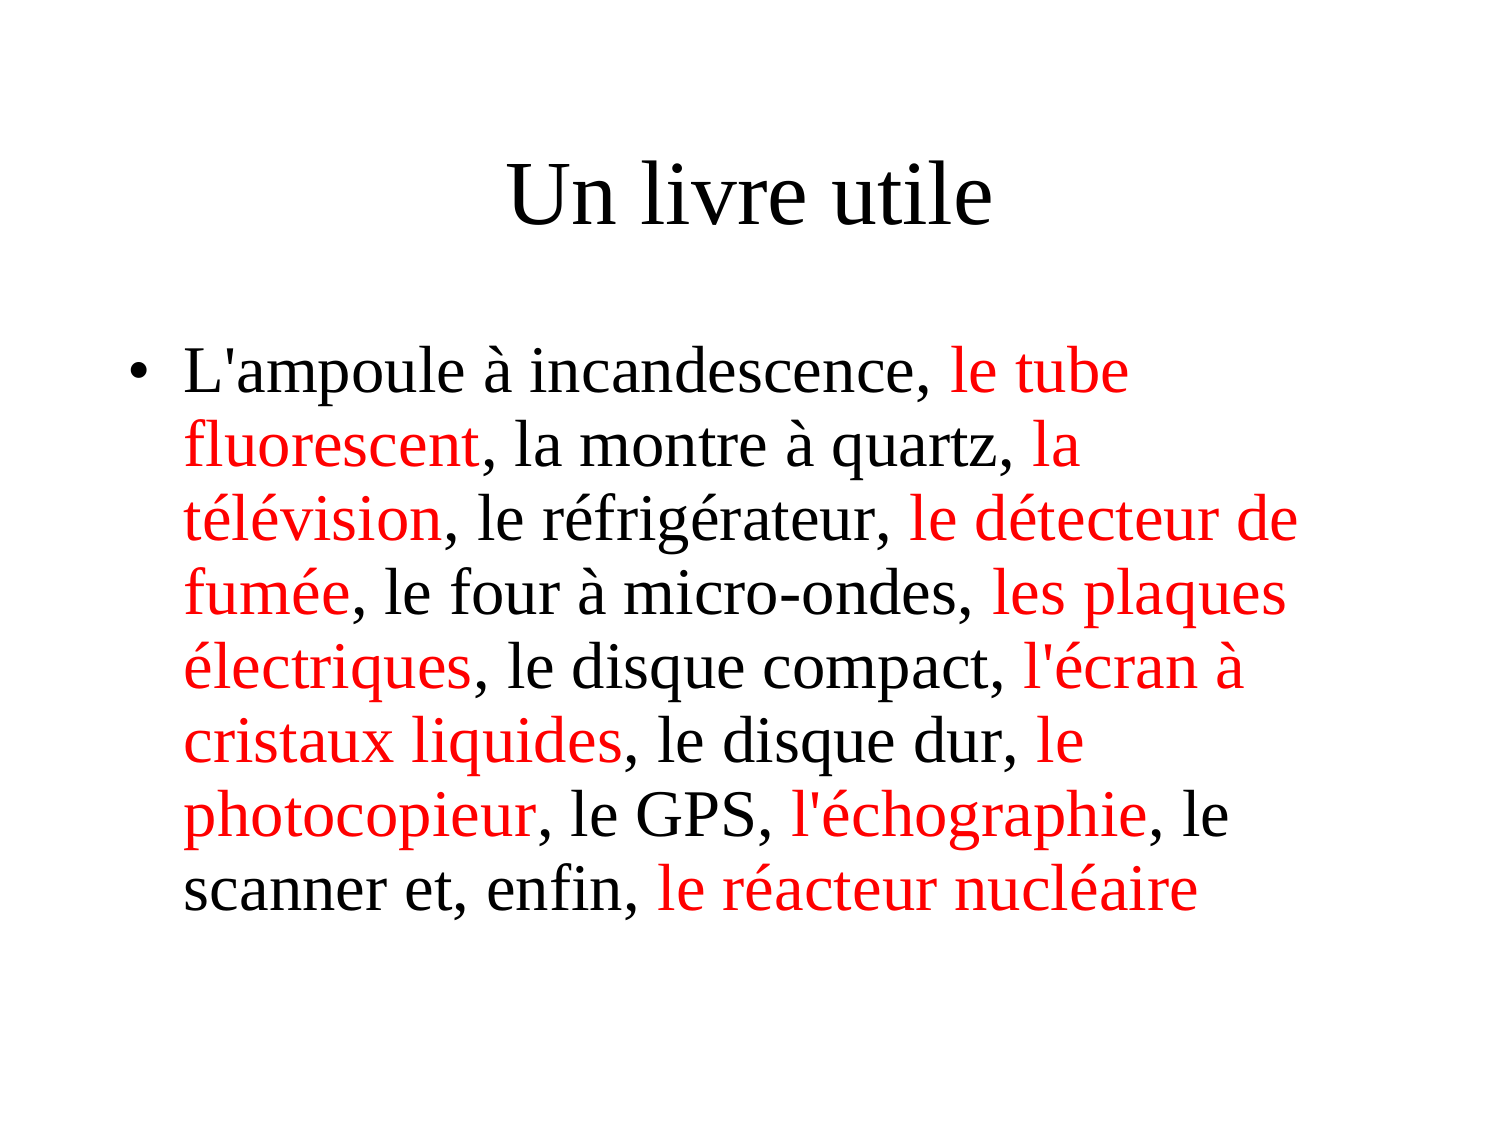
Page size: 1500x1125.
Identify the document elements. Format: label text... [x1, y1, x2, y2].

title Un livre utile [112, 99, 1388, 288]
list L'ampoule à incandescence, le tube fluorescent, la montre à quartz, la télévision, le réfrigérateur, le détecteur de fumée, le four à micro-ondes, les plaques électriques, le disque compact, l'écran à cristaux liquides, le disque dur, le photocopieur, le GPS, l'échographie, le scanner et, enfin, le réacteur nucléaire [112, 324, 1388, 1077]
